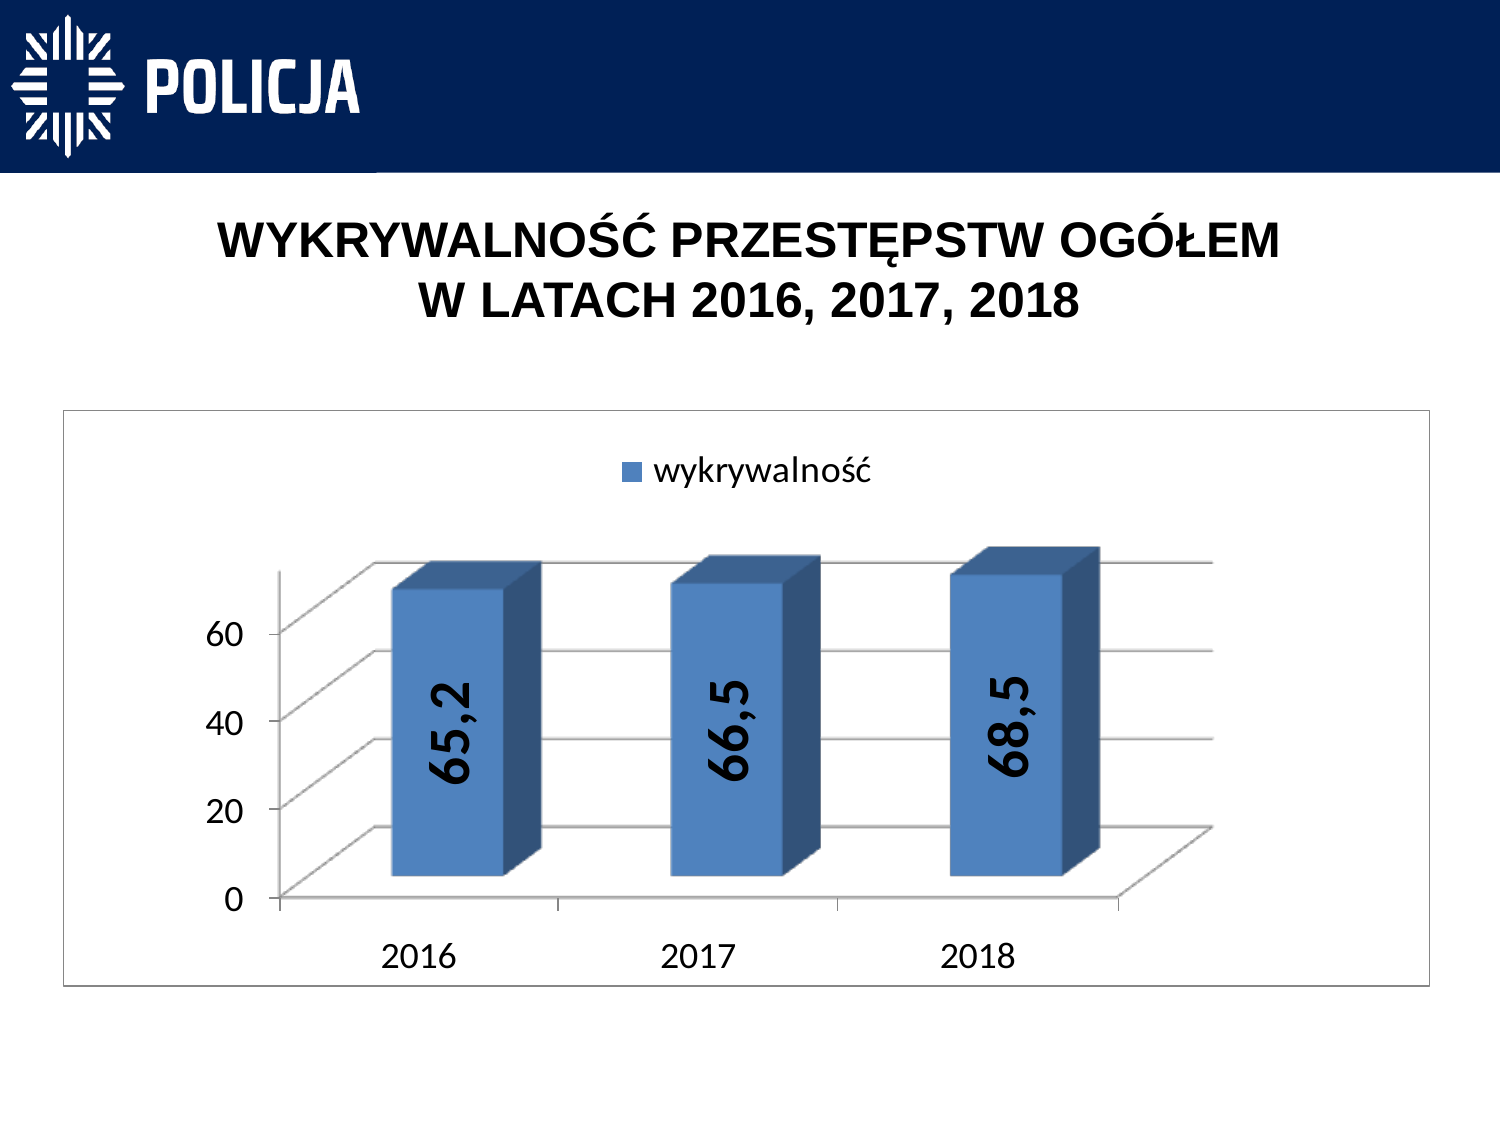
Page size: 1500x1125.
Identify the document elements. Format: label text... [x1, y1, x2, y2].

picture [0, 0, 360, 173]
chart [54, 402, 1437, 994]
text_box WYKRYWALNOŚĆ PRZESTĘPSTW OGÓŁEM W LATACH 2016, 2017, 2018 [74, 196, 1425, 338]
text_box [360, 0, 1500, 173]
